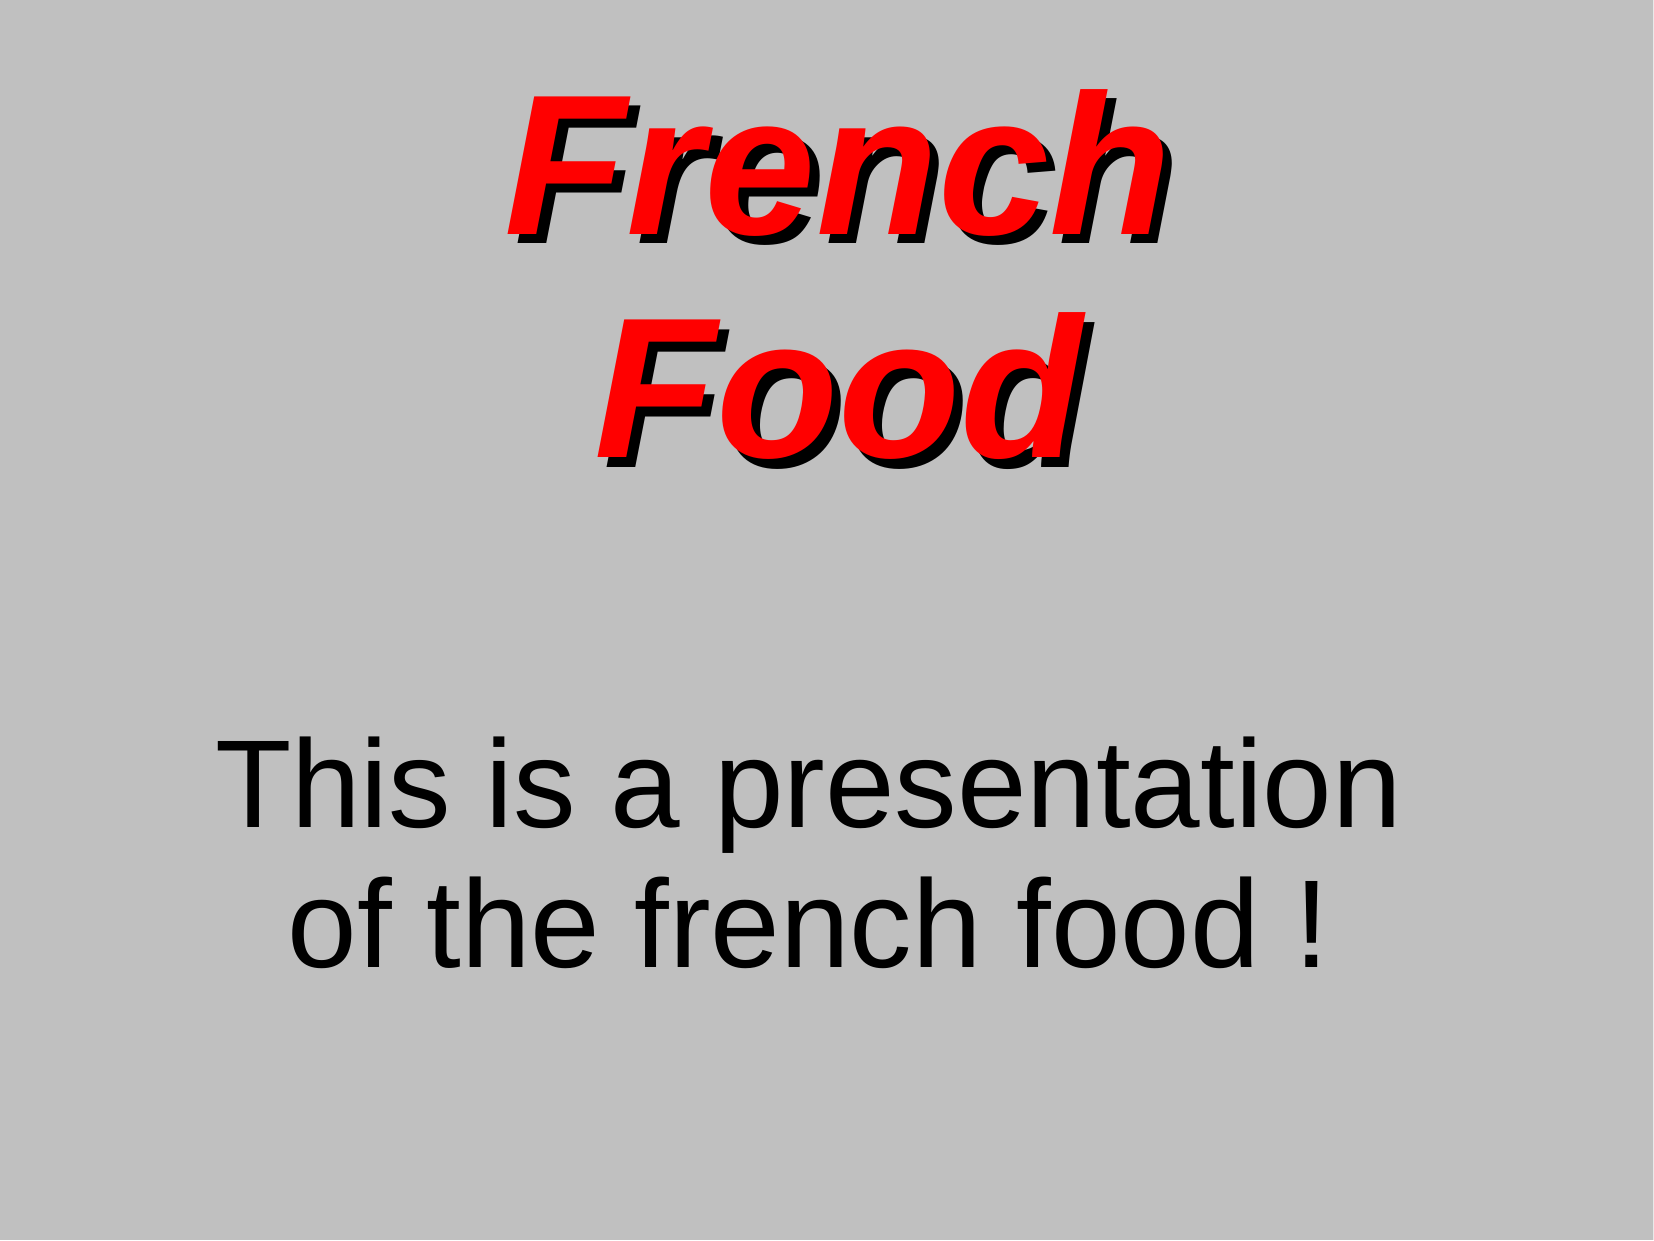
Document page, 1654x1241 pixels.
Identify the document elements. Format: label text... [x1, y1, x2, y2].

text_box French Food [448, 46, 1229, 508]
text_box This is a presentation of the french food ! [153, 566, 1465, 1002]
